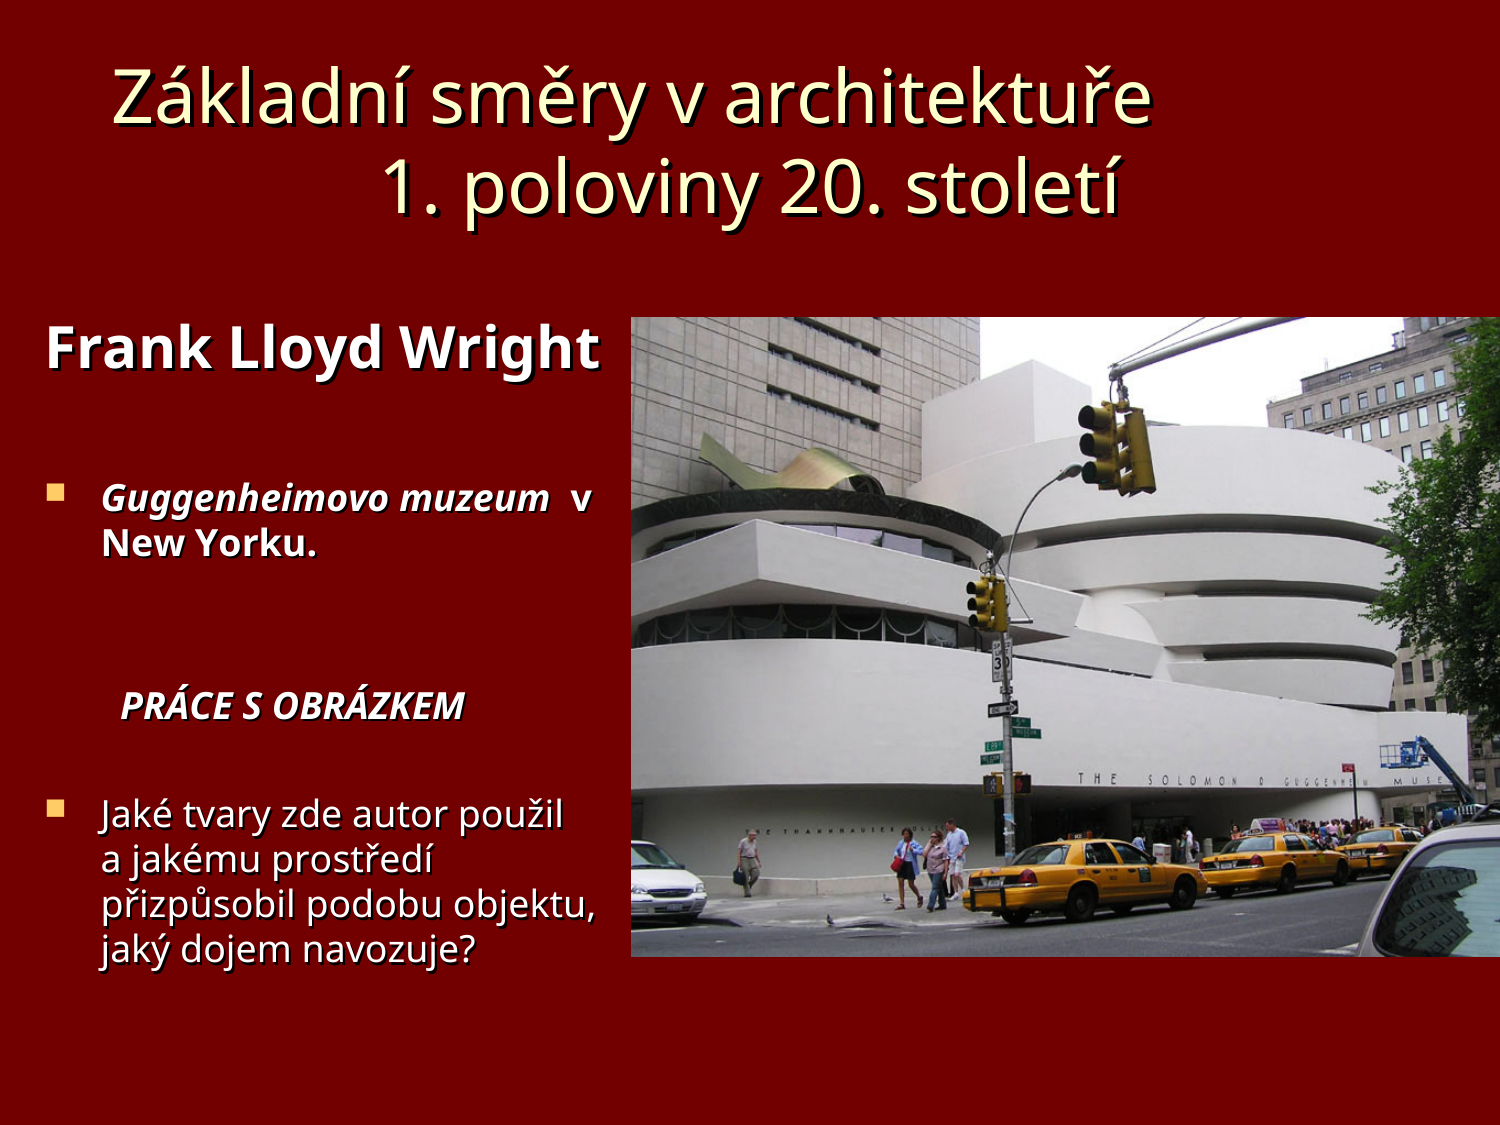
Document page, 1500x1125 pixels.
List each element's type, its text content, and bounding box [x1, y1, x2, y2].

title Základní směry v architektuře 1. poloviny 20. století [75, 41, 1426, 237]
list Frank Lloyd Wright Guggenheimovo muzeum v New Yorku. PRÁCE S OBRÁZKEM Jaké tvary zde autor použil a jakému prostředí přizpůsobil podobu objektu, jaký dojem navozuje? [29, 302, 632, 1000]
text_box [631, 317, 1500, 958]
